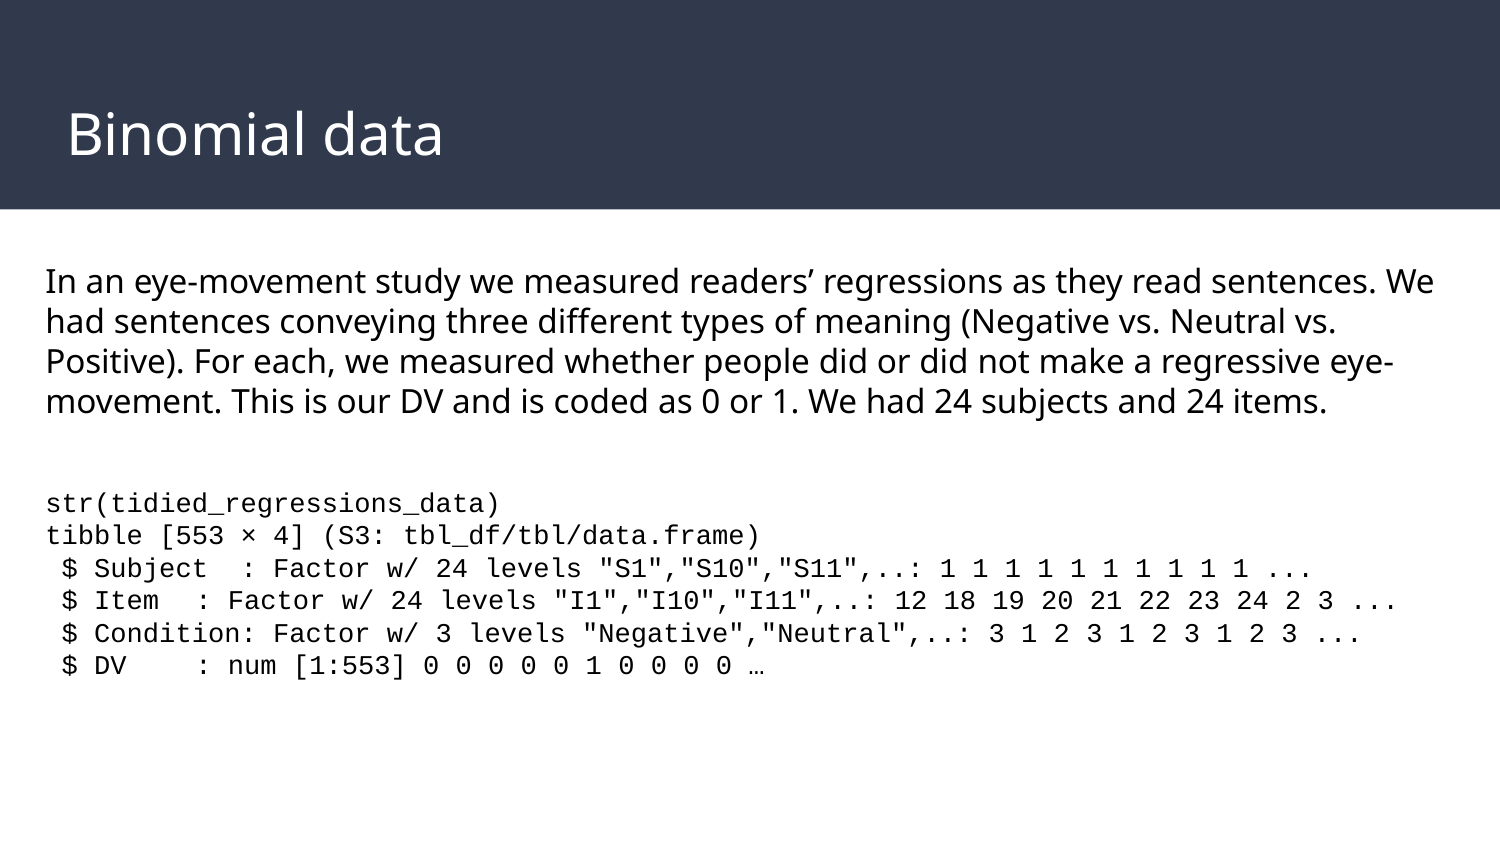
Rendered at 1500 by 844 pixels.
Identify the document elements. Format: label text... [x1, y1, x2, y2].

title Binomial data [51, 82, 1449, 185]
text_box In an eye-movement study we measured readers’ regressions as they read sentences. We had sentences conveying three different types of meaning (Negative vs. Neutral vs. Positive). For each, we measured whether people did or did not make a regressive eye-movement. This is our DV and is coded as 0 or 1. We had 24 subjects and 24 items. str(tidied_regressions_data) tibble [553 × 4] (S3: tbl_df/tbl/data.frame) $ Subject : Factor w/ 24 levels "S1","S10","S11",..: 1 1 1 1 1 1 1 1 1 1 ... $ Item : Factor w/ 24 levels "I1","I10","I11",..: 12 18 19 20 21 22 23 24 2 3 ... $ Condition: Factor w/ 3 levels "Negative","Neutral",..: 3 1 2 3 1 2 3 1 2 3 ... $ DV : num [1:553] 0 0 0 0 0 1 0 0 0 0 … [30, 245, 1464, 813]
